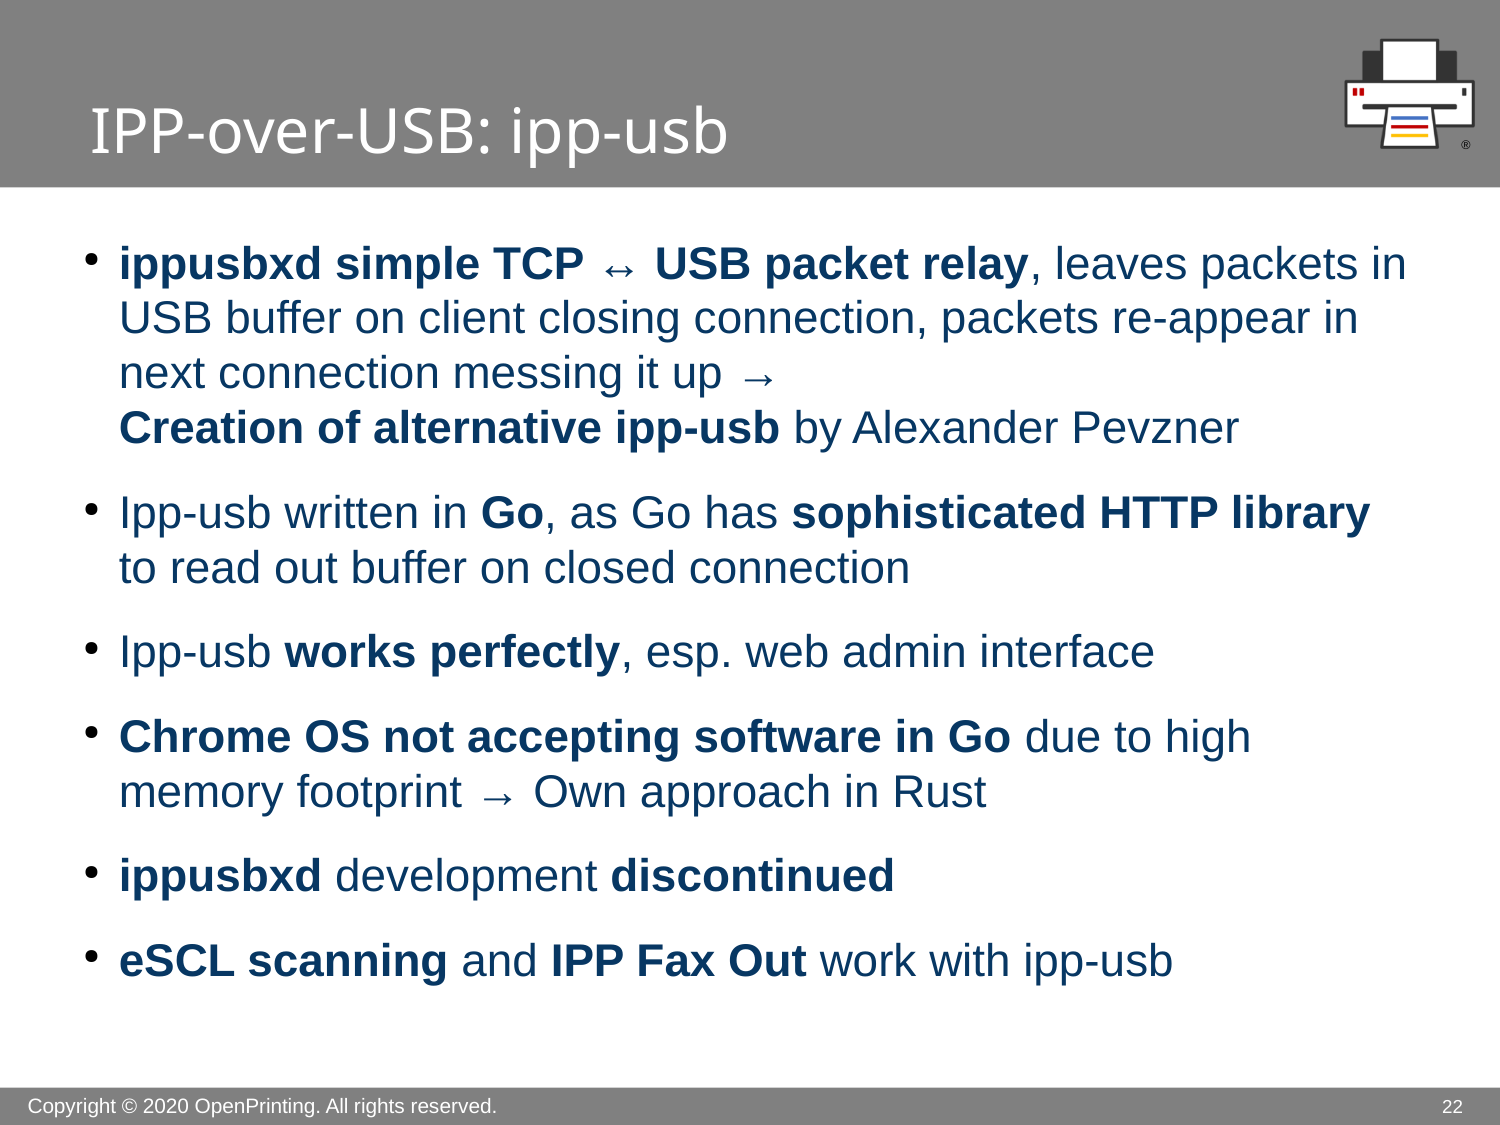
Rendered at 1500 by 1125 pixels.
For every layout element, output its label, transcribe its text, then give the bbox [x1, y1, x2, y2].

picture [1339, 33, 1480, 154]
title IPP-over-USB: ipp-usb [75, 7, 1317, 175]
slide_number <number> [1405, 1087, 1500, 1125]
list ippusbxd simple TCP ↔ USB packet relay, leaves packets in USB buffer on client closing connection, packets re-appear in next connection messing it up → Creation of alternative ipp-usb by Alexander Pevzner Ipp-usb written in Go, as Go has sophisticated HTTP library to read out buffer on closed connection Ipp-usb works perfectly, esp. web admin interface Chrome OS not accepting software in Go due to high memory footprint → Own approach in Rust ippusbxd development discontinued eSCL scanning and IPP Fax Out work with ipp-usb [75, 224, 1425, 1067]
